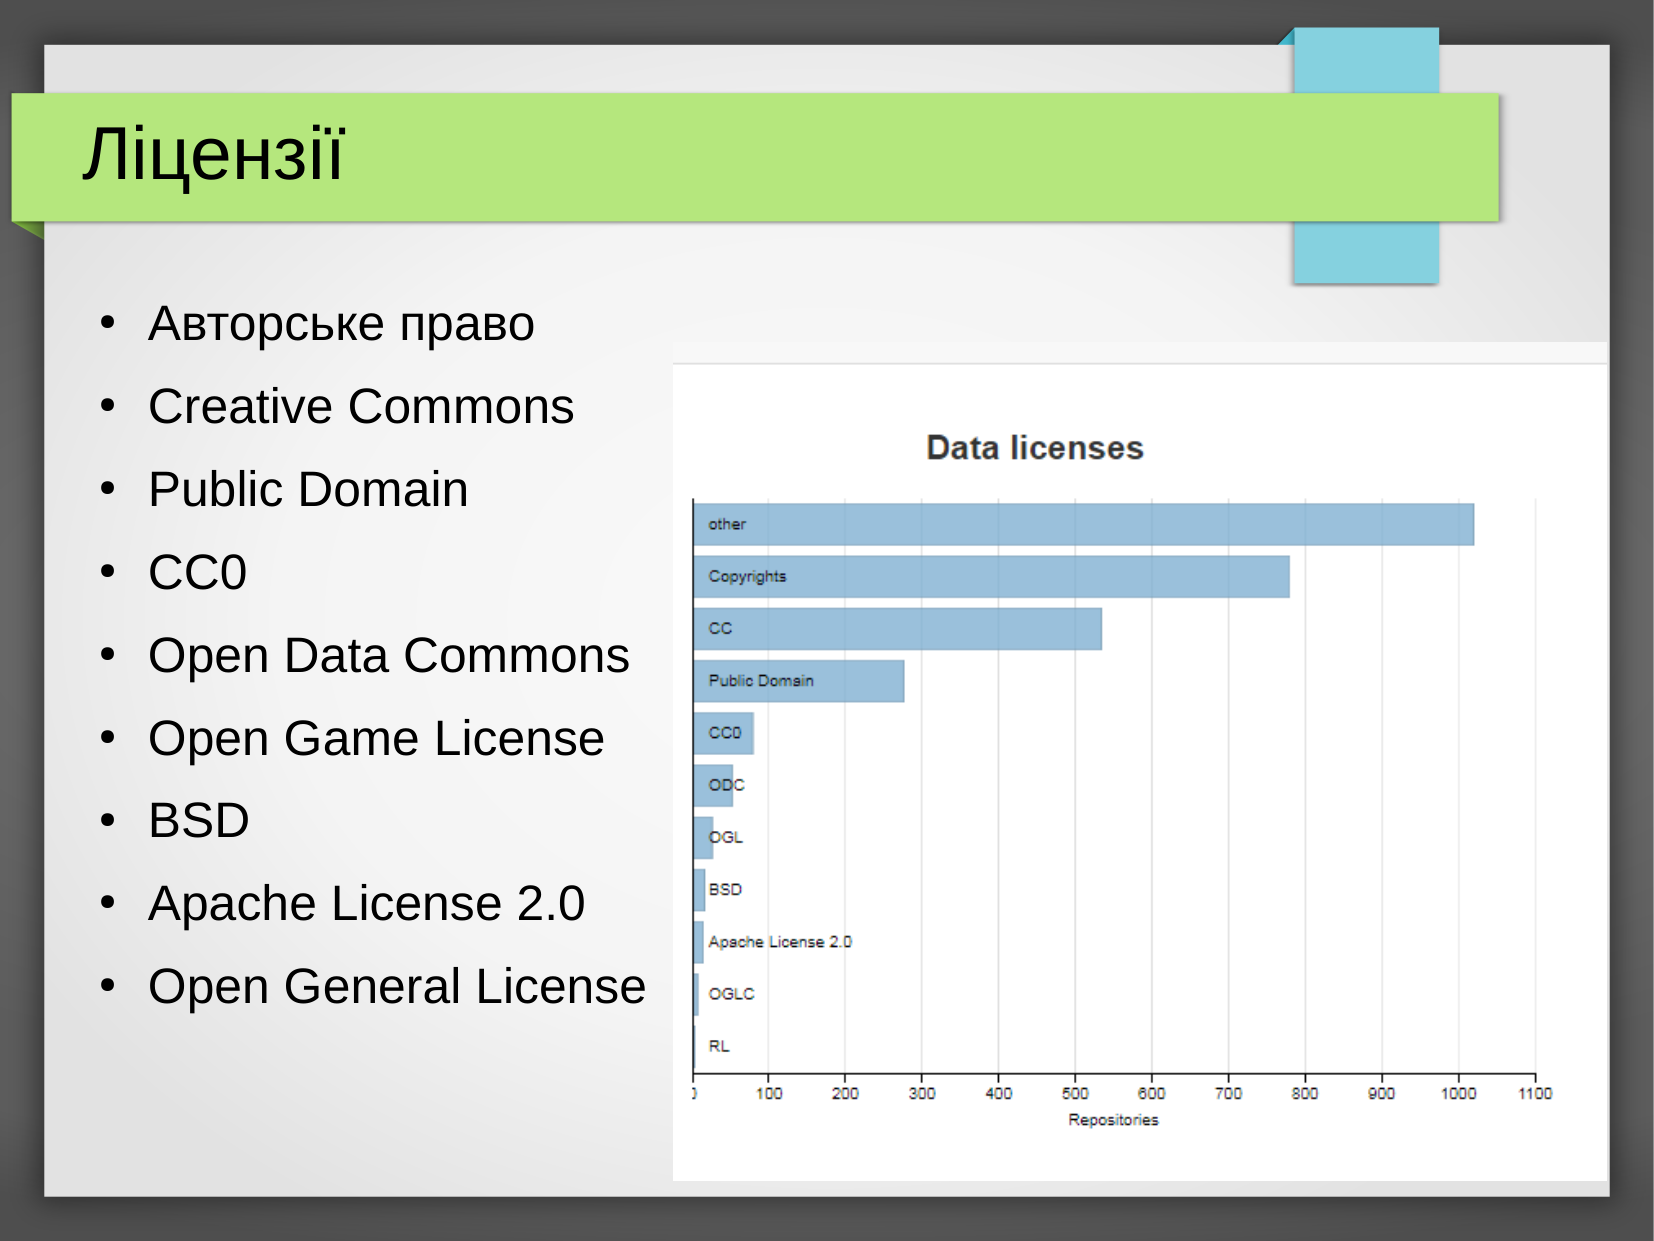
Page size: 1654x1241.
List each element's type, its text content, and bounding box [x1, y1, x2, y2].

list Авторське право Creative Commons Public Domain CC0 Open Data Commons Open Game License BSD Apache License 2.0 Open General License [82, 295, 1571, 1015]
title Ліцензії [82, 94, 1264, 213]
picture [0, 0, 1654, 1241]
